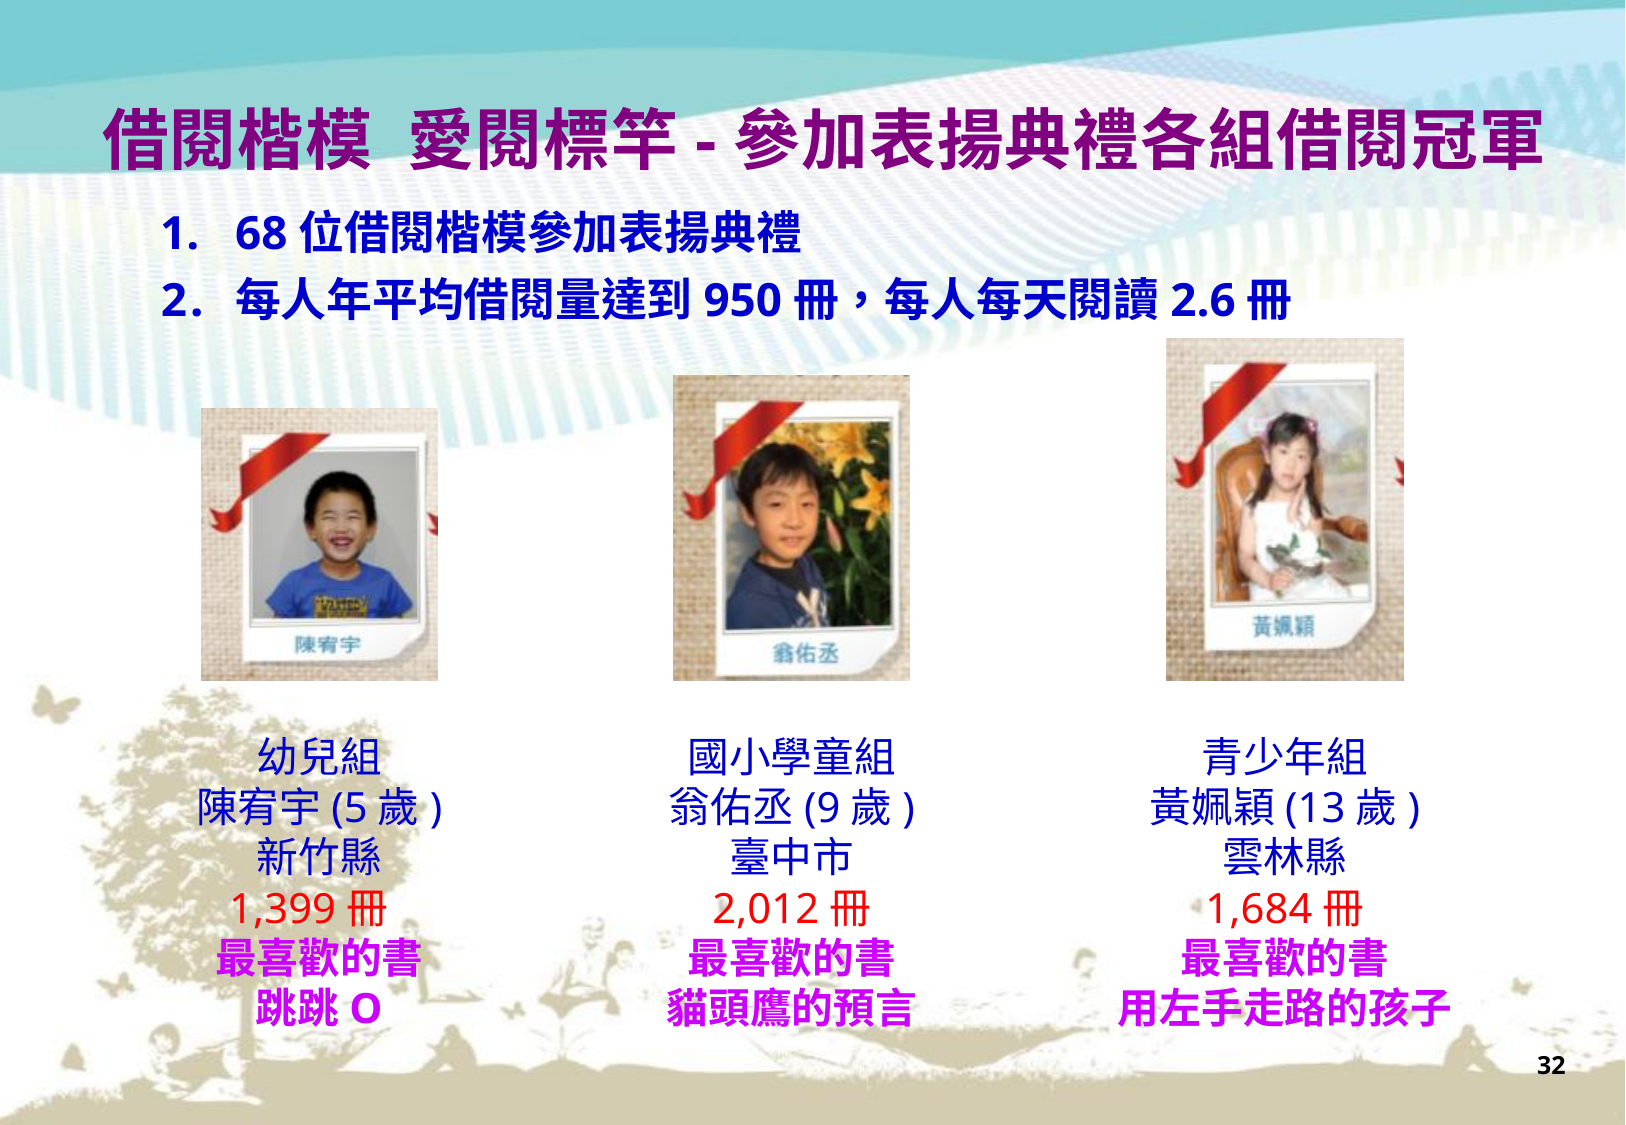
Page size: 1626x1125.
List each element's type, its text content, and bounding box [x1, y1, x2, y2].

text_box 68位借閱楷模參加表揚典禮 每人年平均借閱量達到950冊，每人每天閱讀2.6冊 [145, 196, 1545, 334]
text_box 青少年組 黃姵穎(13歲) 雲林縣 1,684冊 最喜歡的書 用左手走路的孩子 [1092, 704, 1477, 1059]
text_box 借閱楷模 愛閱標竿-參加表揚典禮各組借閱冠軍 [87, 89, 1562, 185]
picture [0, 0, 1625, 1125]
text_box 國小學童組 翁佑丞(9歲) 臺中市 2,012冊 最喜歡的書 貓頭鷹的預言 [620, 704, 964, 1059]
text_box 幼兒組 陳宥宇(5歲) 新竹縣 1,399冊 最喜歡的書 跳跳O [147, 704, 491, 1059]
